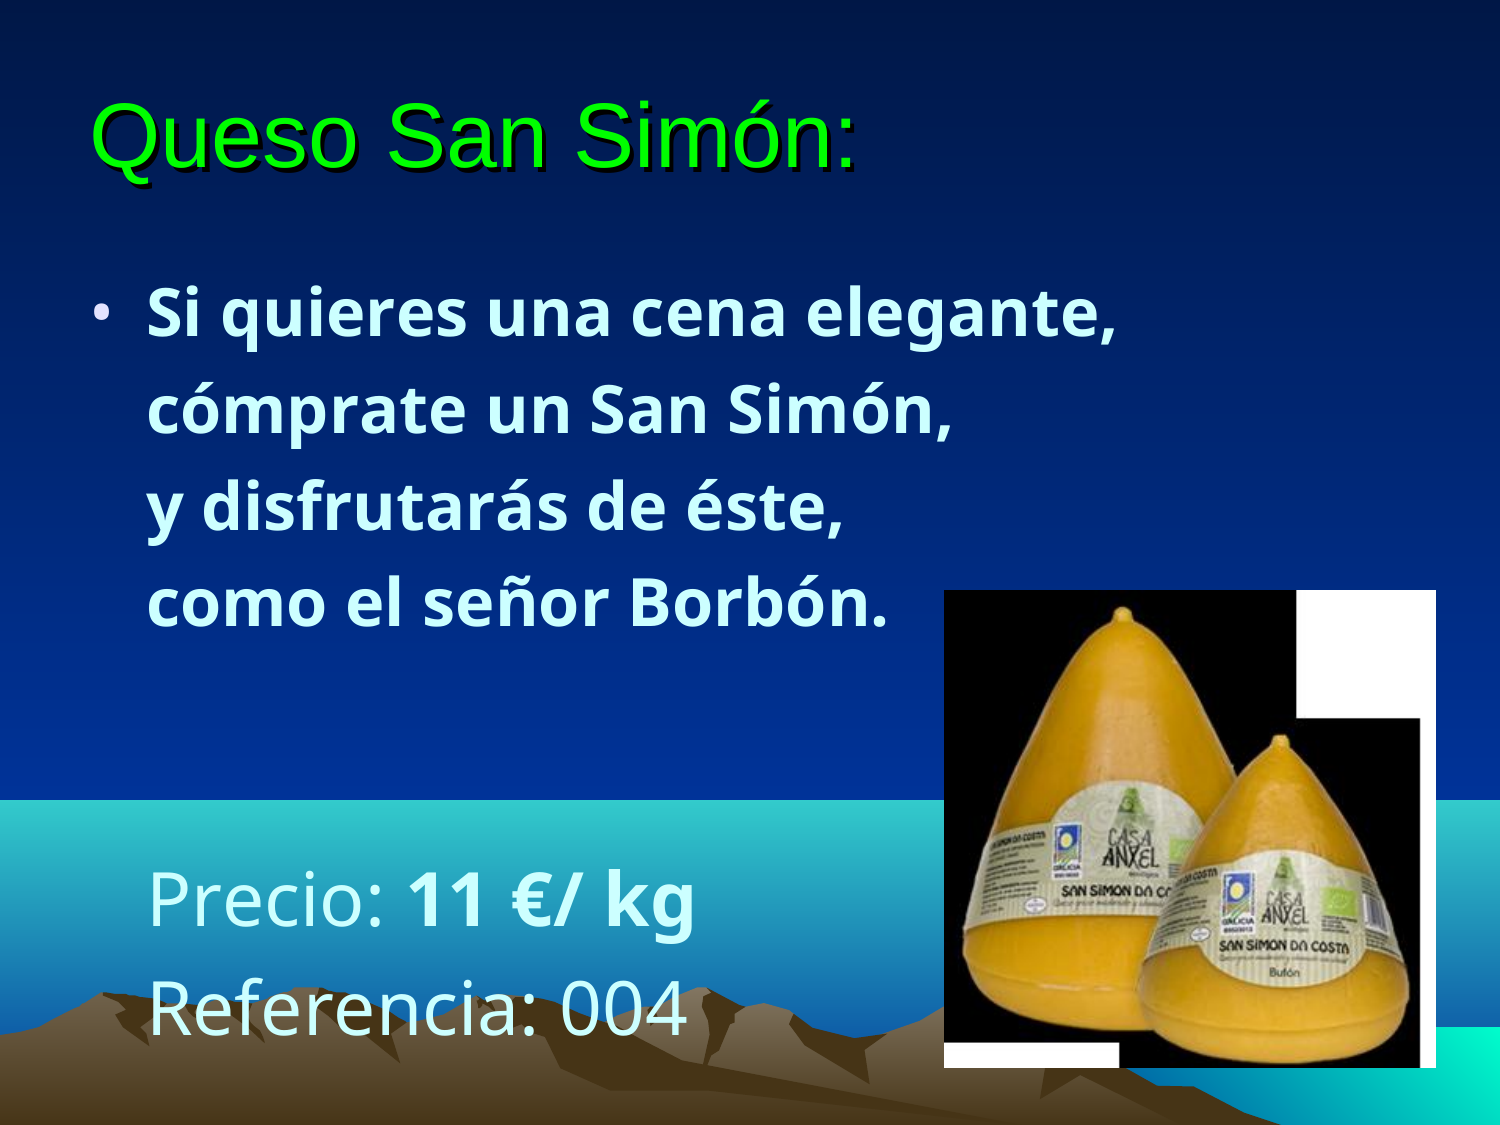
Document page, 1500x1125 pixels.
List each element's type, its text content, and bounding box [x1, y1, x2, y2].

picture [944, 590, 1436, 1068]
title Queso San Simón: [75, 37, 1426, 225]
list Si quieres una cena elegante, cómprate un San Simón, y disfrutarás de éste, como el señor Borbón. Precio: 11 €/ kg Referencia: 004 [75, 262, 1426, 1125]
